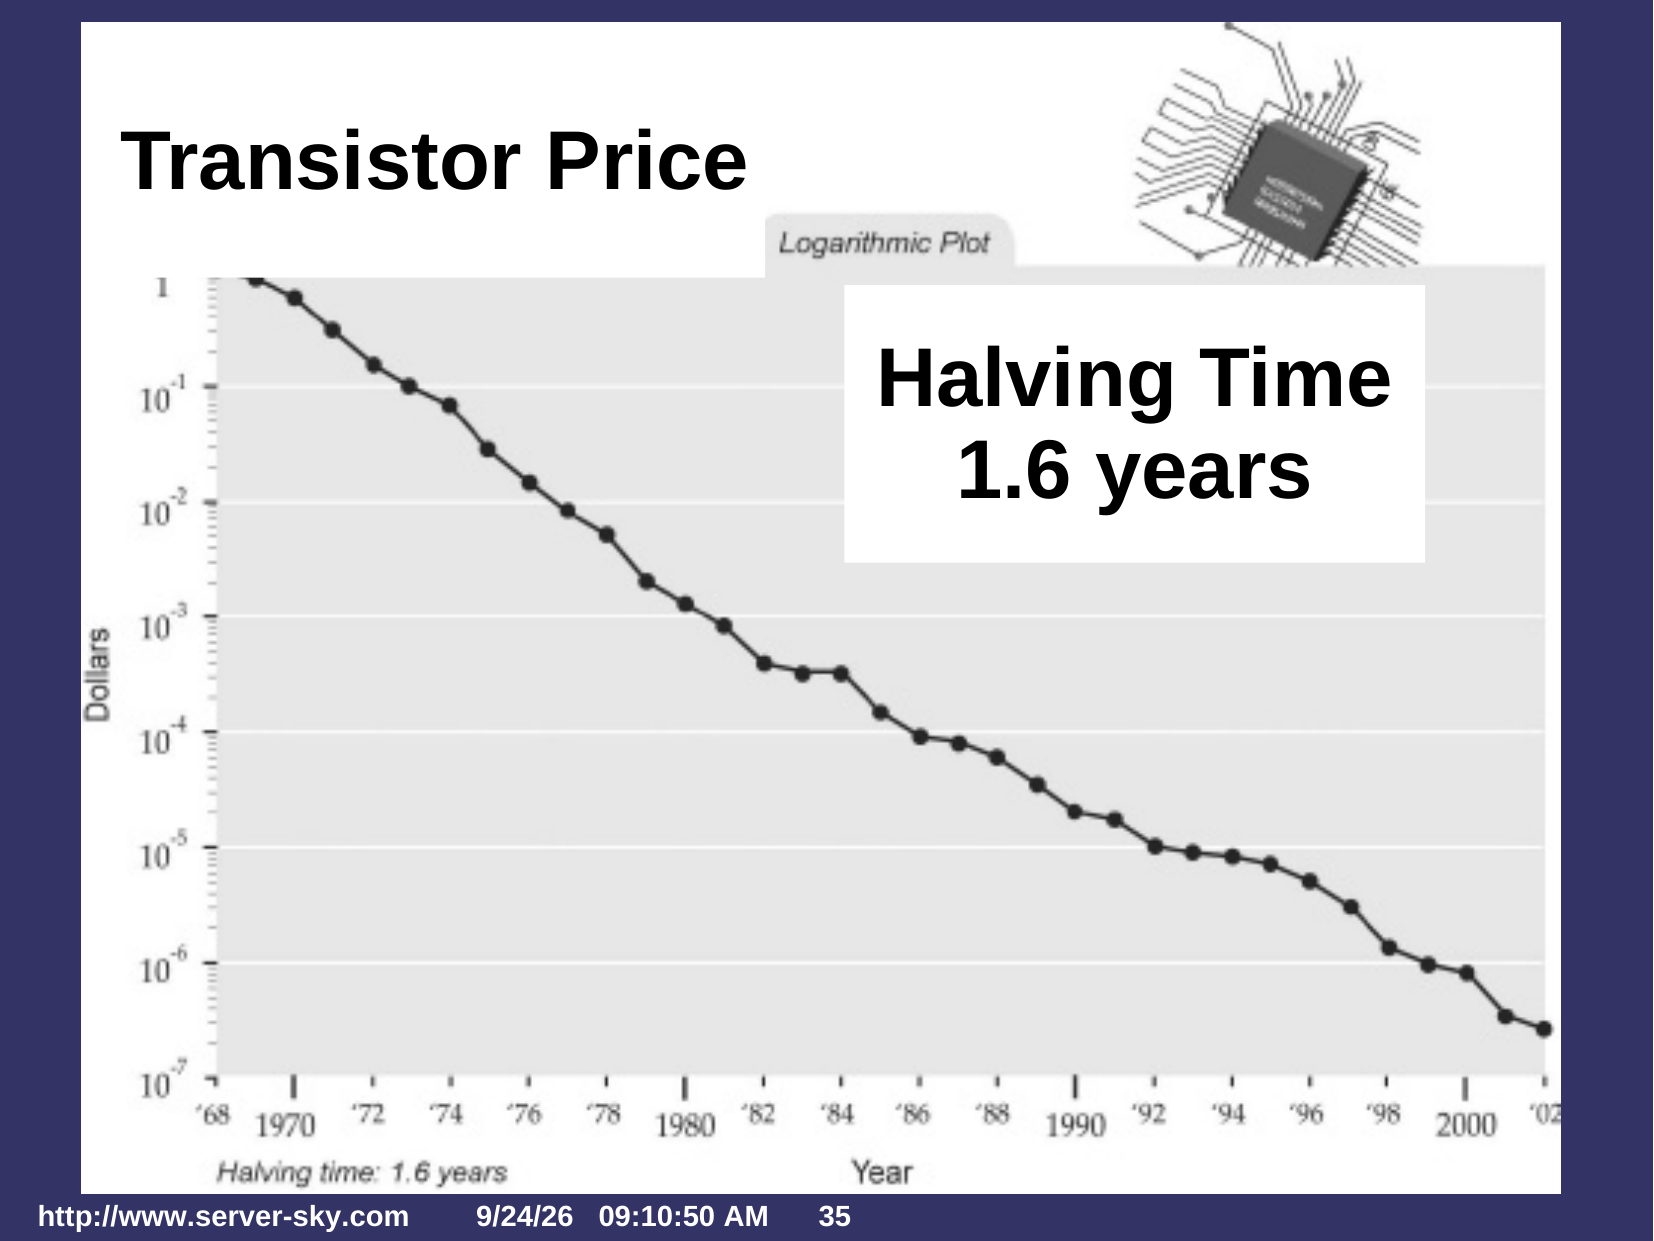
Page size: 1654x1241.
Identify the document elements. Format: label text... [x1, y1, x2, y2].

picture [81, 22, 1561, 1194]
text_box Halving Time 1.6 years [844, 285, 1426, 563]
text_box Transistor Price [105, 45, 766, 278]
